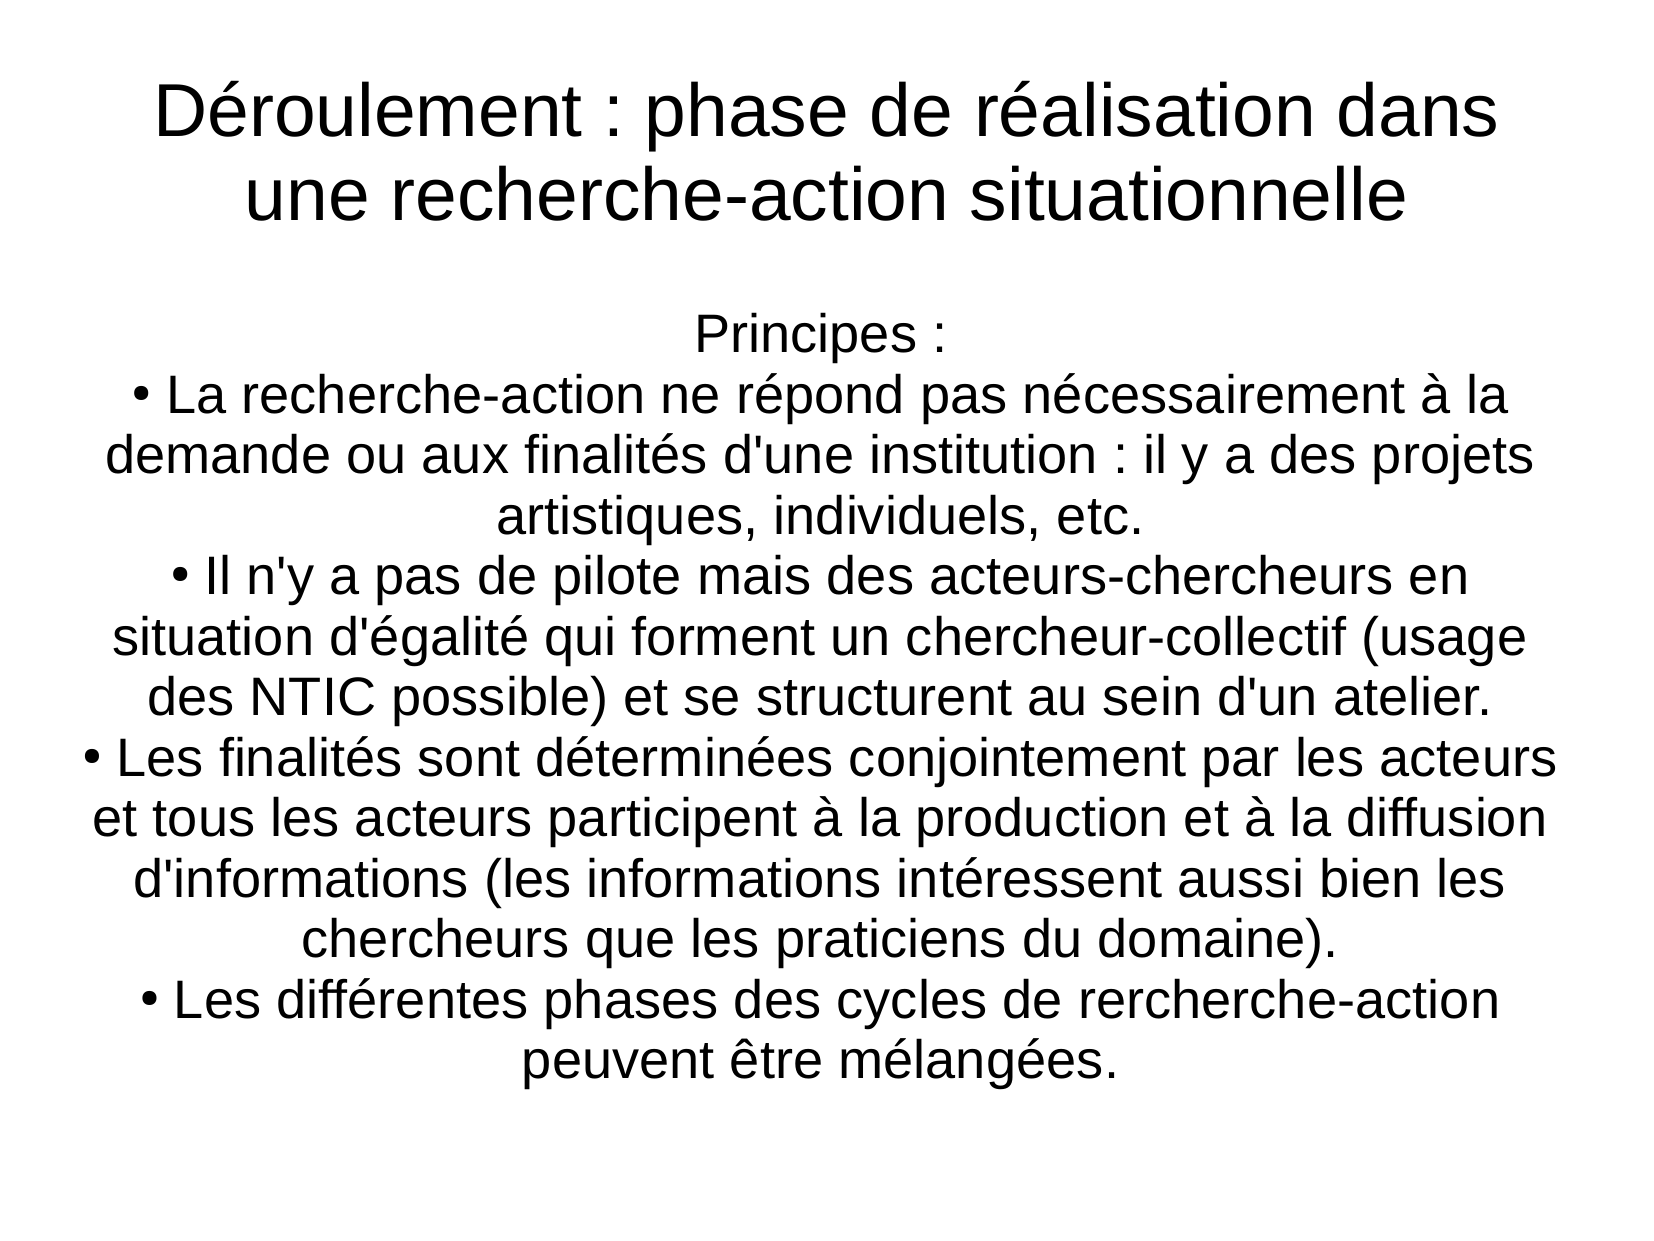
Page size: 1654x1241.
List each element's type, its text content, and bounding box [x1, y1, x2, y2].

title Déroulement : phase de réalisation dans une recherche-action situationnelle [82, 56, 1571, 250]
subtitle Principes : La recherche-action ne répond pas nécessairement à la demande ou aux finalités d'une institution : il y a des projets artistiques, individuels, etc. Il n'y a pas de pilote mais des acteurs-chercheurs en situation d'égalité qui forment un chercheur-collectif (usage des NTIC possible) et se structurent au sein d'un atelier. Les finalités sont déterminées conjointement par les acteurs et tous les acteurs participent à la production et à la diffusion d'informations (les informations intéressent aussi bien les chercheurs que les praticiens du domaine). Les différentes phases des cycles de rercherche-action peuvent être mélangées. [76, 295, 1565, 1099]
